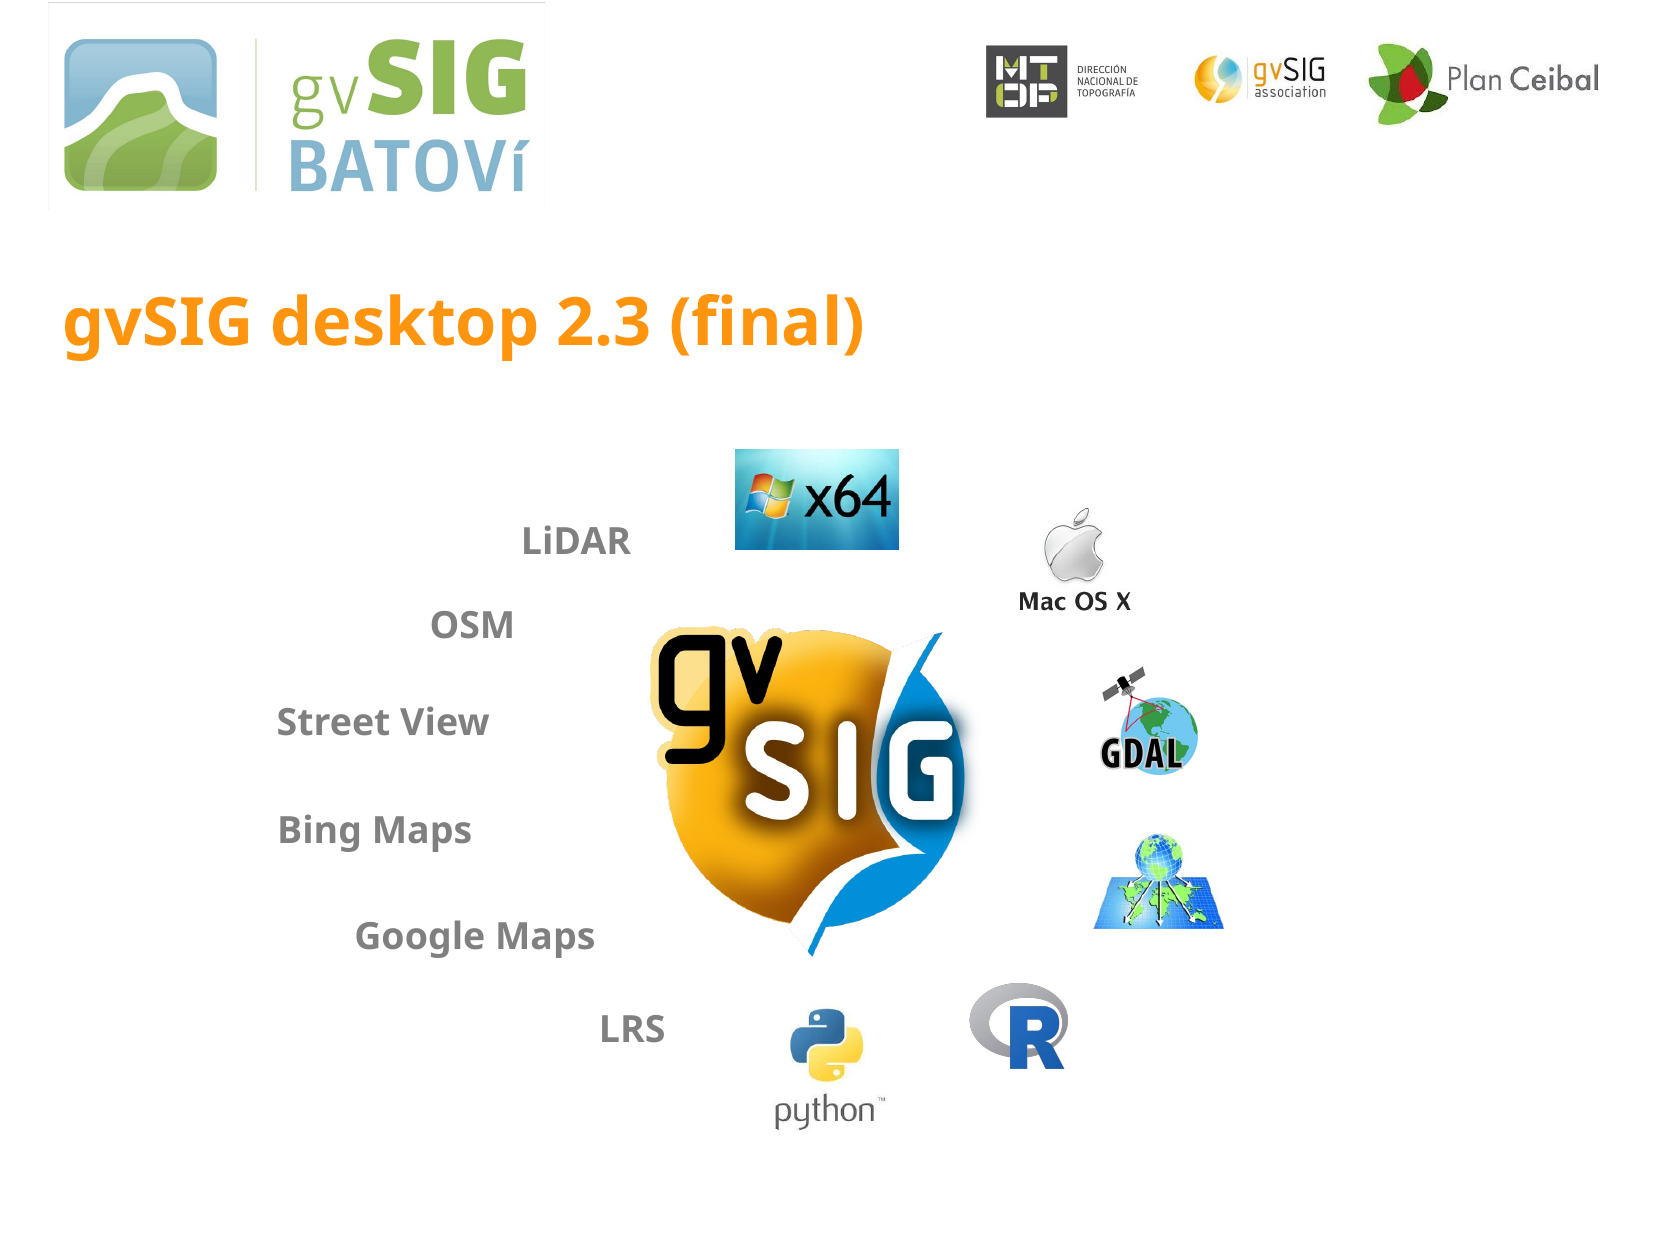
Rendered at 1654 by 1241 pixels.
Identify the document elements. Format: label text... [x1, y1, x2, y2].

picture [757, 1002, 892, 1137]
picture [976, 507, 1172, 612]
list Bing Maps [277, 803, 538, 862]
list Google Maps [354, 909, 637, 957]
picture [1343, 23, 1626, 142]
picture [1100, 666, 1198, 775]
picture [969, 982, 1068, 1069]
picture [962, 21, 1342, 141]
list LiDAR [520, 514, 684, 580]
picture [735, 449, 899, 550]
picture [1093, 833, 1224, 929]
list Street View [276, 695, 530, 743]
list gvSIG desktop 2.3 (final) [62, 273, 1016, 378]
list OSM [429, 598, 560, 658]
picture [650, 626, 982, 957]
list LRS [598, 1002, 730, 1061]
